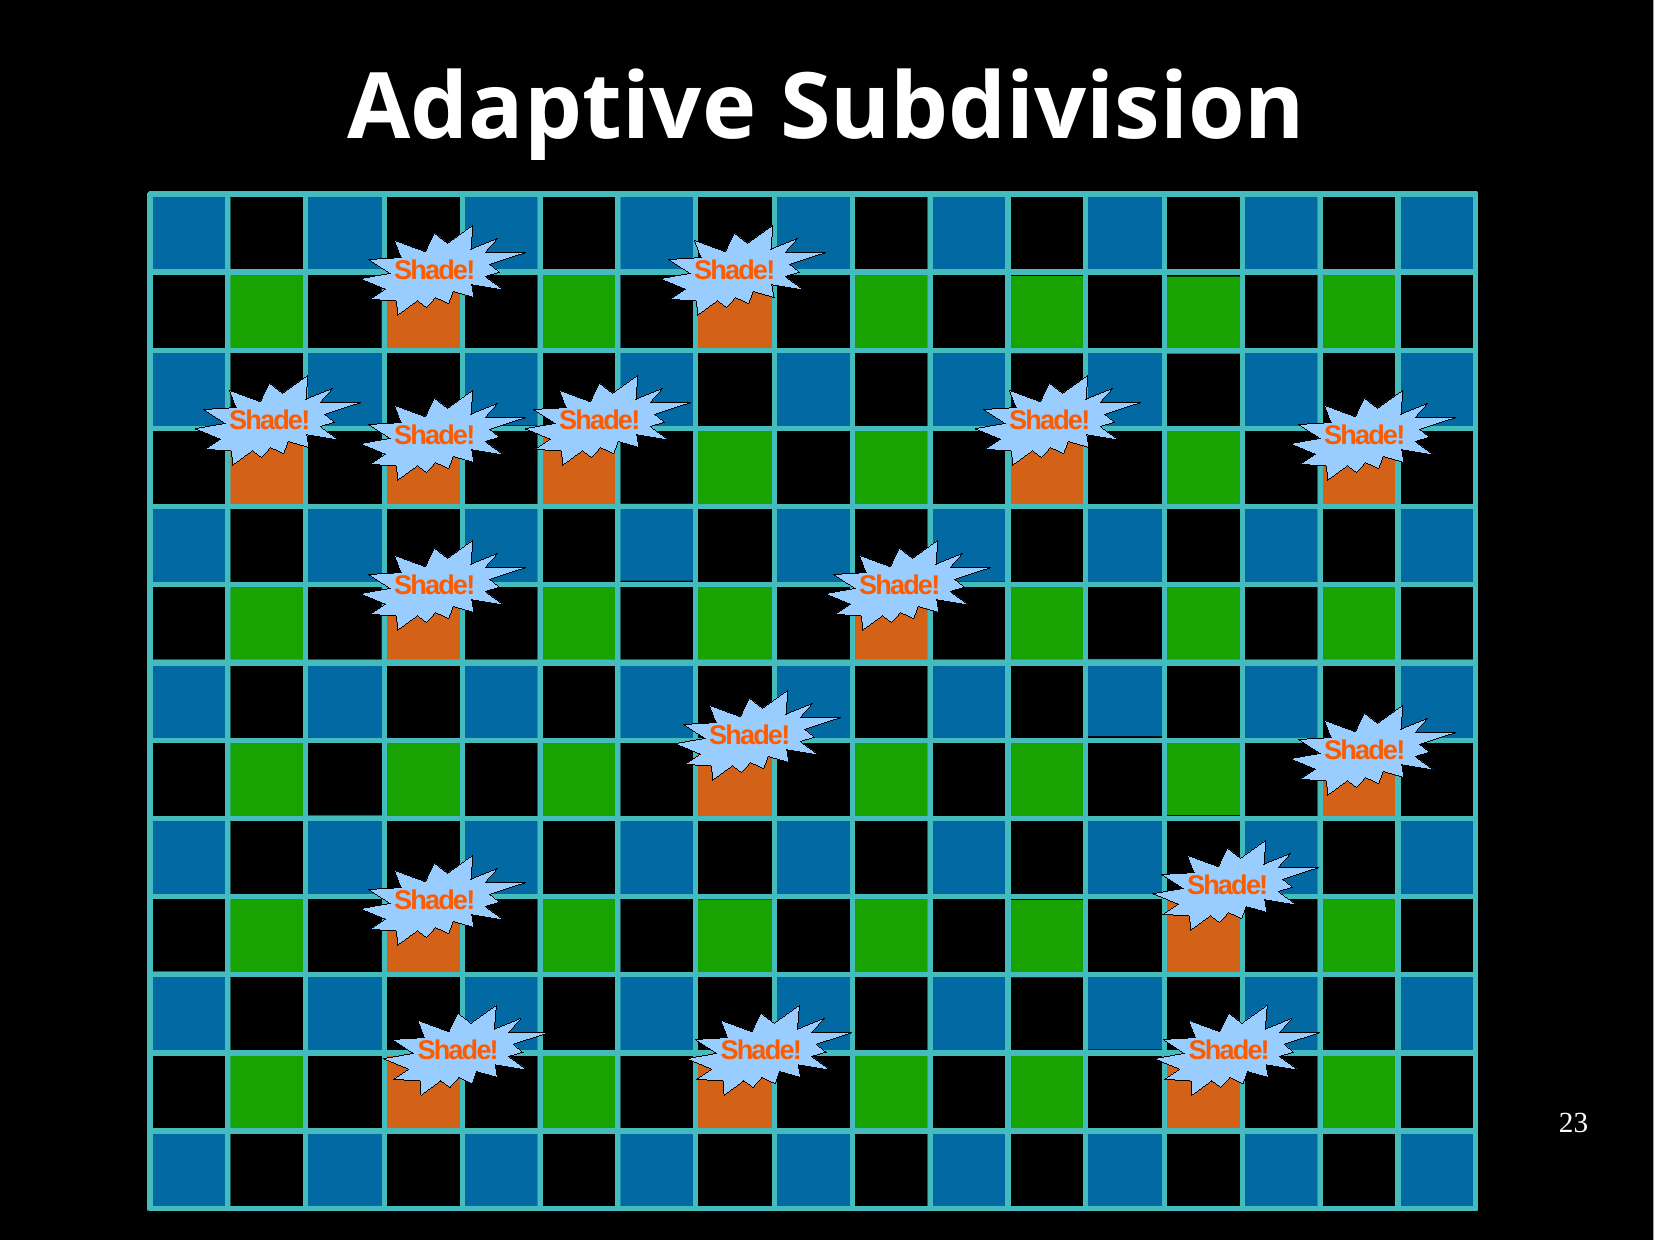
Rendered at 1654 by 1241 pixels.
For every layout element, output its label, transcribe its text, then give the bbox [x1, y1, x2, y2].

text_box Shade! [383, 1005, 549, 1096]
text_box Shade! [1154, 1005, 1320, 1096]
text_box Shade! [360, 390, 526, 481]
text_box Shade! [686, 1005, 852, 1096]
text_box Shade! [360, 855, 526, 946]
text_box Shade! [975, 375, 1141, 466]
title Adaptive Subdivision [0, 0, 1654, 207]
text_box Shade! [1152, 840, 1319, 931]
text_box Shade! [660, 225, 826, 316]
text_box Shade! [525, 375, 691, 466]
text_box Shade! [1290, 390, 1456, 481]
text_box Shade! [1290, 705, 1456, 796]
text_box Shade! [675, 690, 841, 781]
text_box Shade! [360, 225, 526, 316]
text_box Shade! [195, 375, 361, 466]
picture [147, 191, 1478, 1211]
text_box Shade! [825, 540, 991, 631]
text_box Shade! [360, 540, 526, 631]
